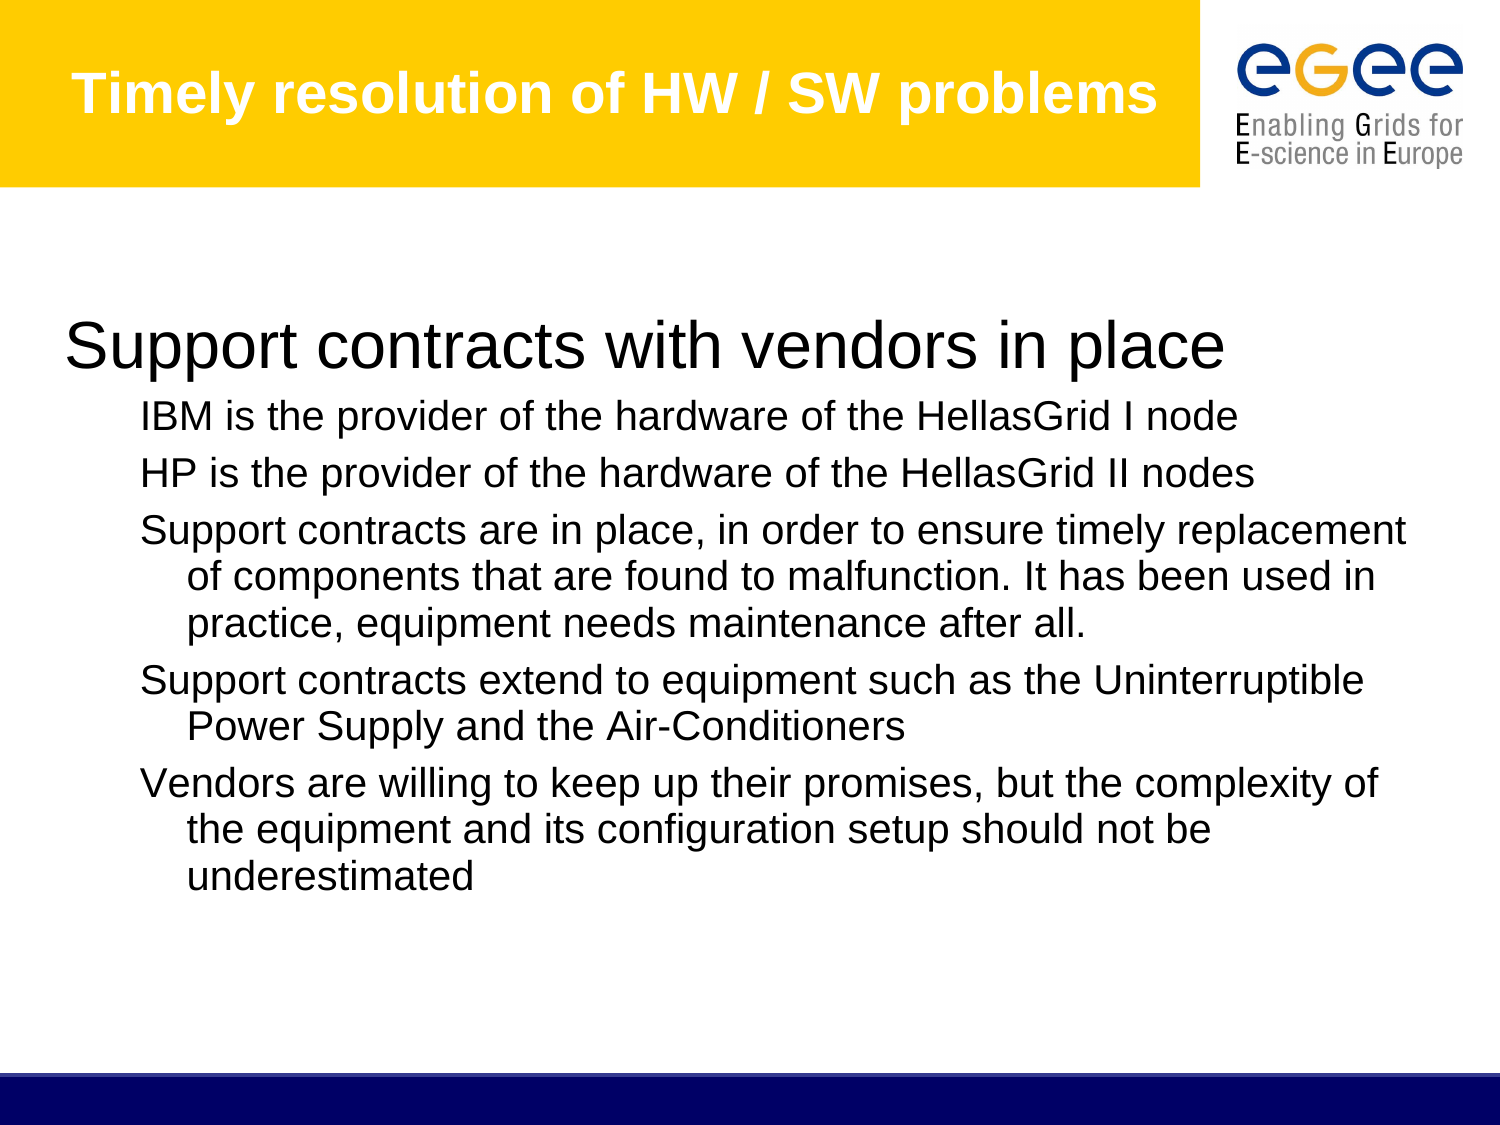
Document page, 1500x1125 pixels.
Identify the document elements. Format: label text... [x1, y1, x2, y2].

title Timely resolution of HW / SW problems [12, 37, 1175, 150]
picture [1237, 24, 1463, 169]
list Support contracts with vendors in place IBM is the provider of the hardware of the HellasGrid I node HP is the provider of the hardware of the HellasGrid II nodes Support contracts are in place, in order to ensure timely replacement of components that are found to malfunction. It has been used in practice, equipment needs maintenance after all. Support contracts extend to equipment such as the Uninterruptible Power Supply and the Air-Conditioners Vendors are willing to keep up their promises, but the complexity of the equipment and its configuration setup should not be underestimated [50, 299, 1463, 1013]
